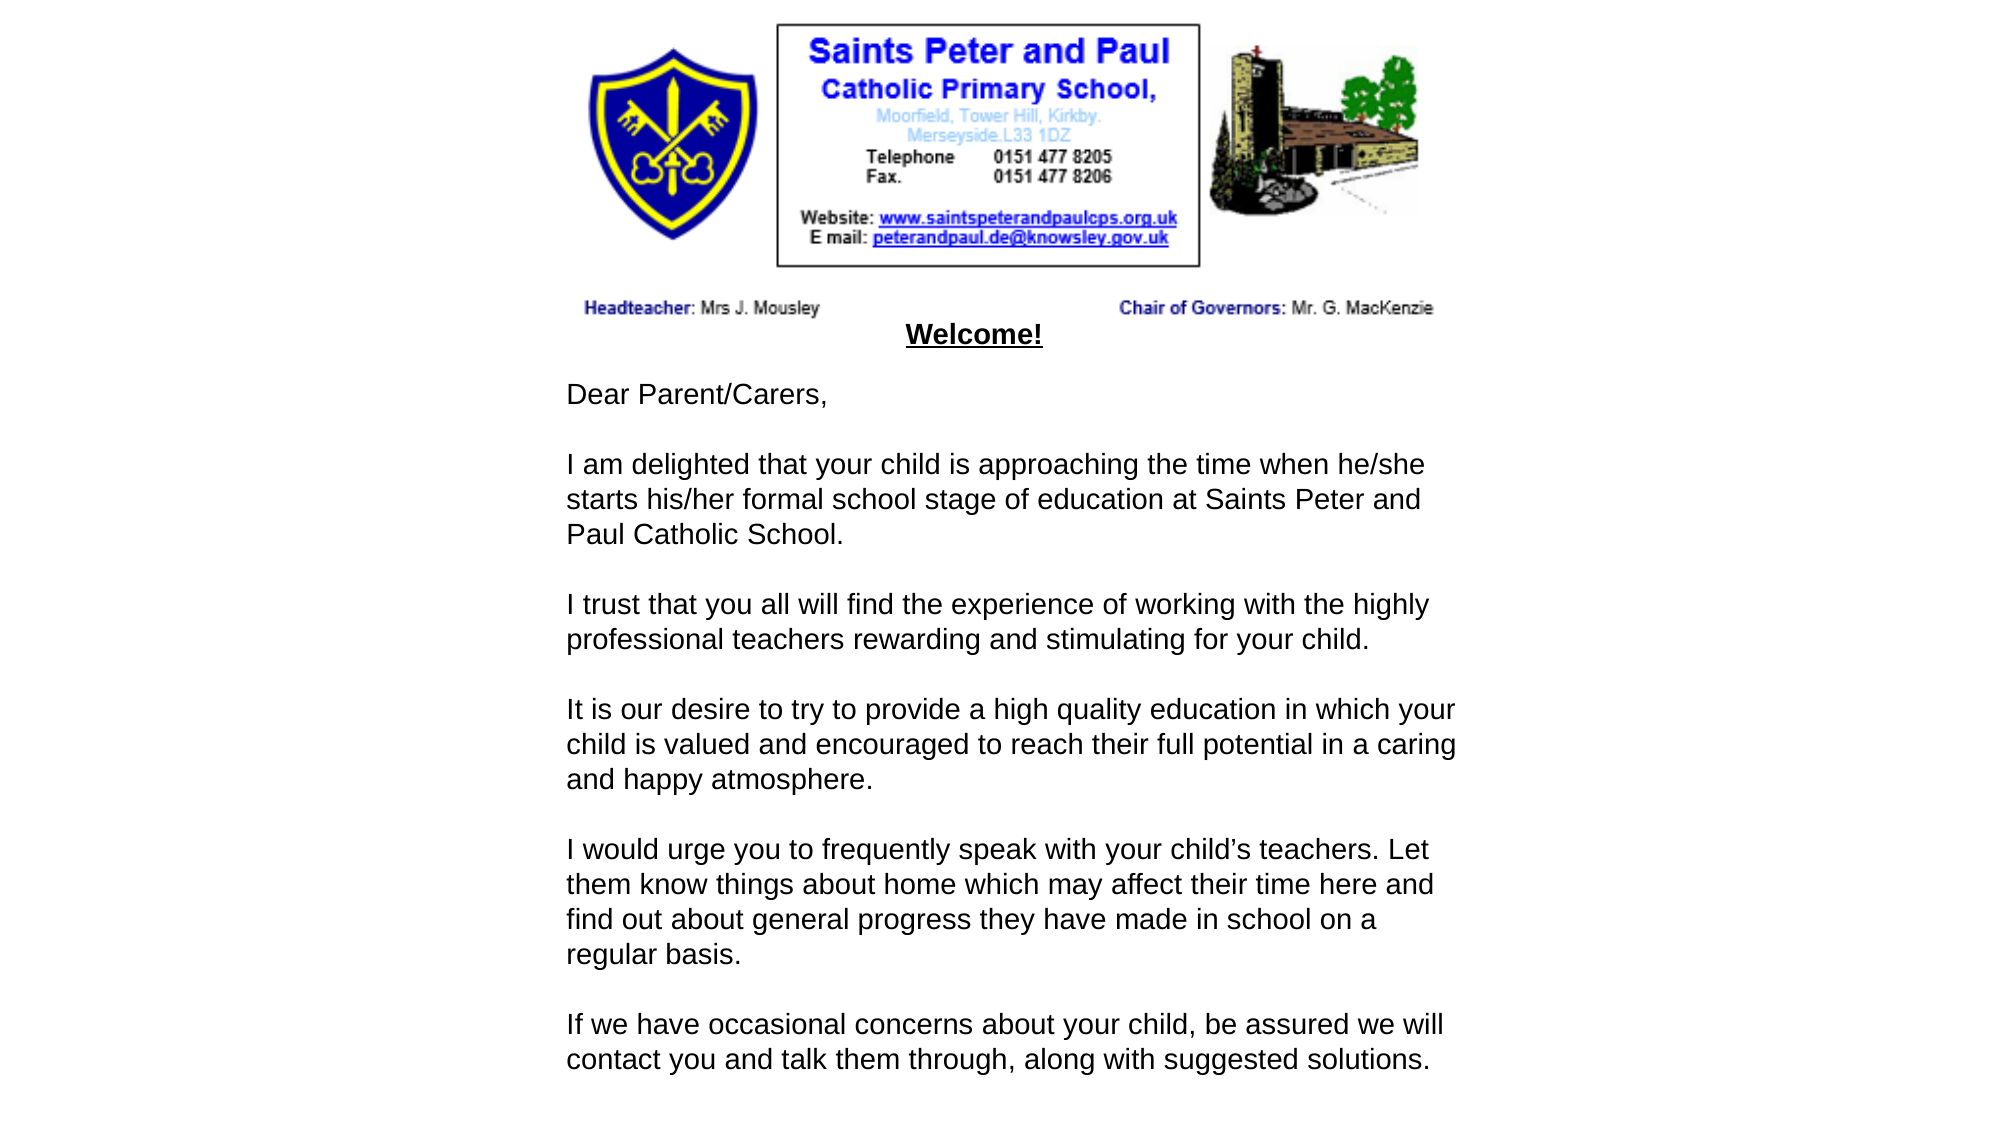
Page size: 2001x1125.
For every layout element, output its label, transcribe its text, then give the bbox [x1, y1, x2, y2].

picture [551, 0, 1457, 334]
text_box Welcome! [891, 308, 1058, 358]
text_box Dear Parent/Carers, I am delighted that your child is approaching the time when he/she starts his/her formal school stage of education at Saints Peter and Paul Catholic School. I trust that you all will find the experience of working with the highly professional teachers rewarding and stimulating for your child. It is our desire to try to provide a high quality education in which your child is valued and encouraged to reach their full potential in a caring and happy atmosphere. I would urge you to frequently speak with your child’s teachers. Let them know things about home which may affect their time here and find out about general progress they have made in school on a regular basis. If we have occasional concerns about your child, be assured we will contact you and talk them through, along with suggested solutions. [551, 368, 1489, 1125]
